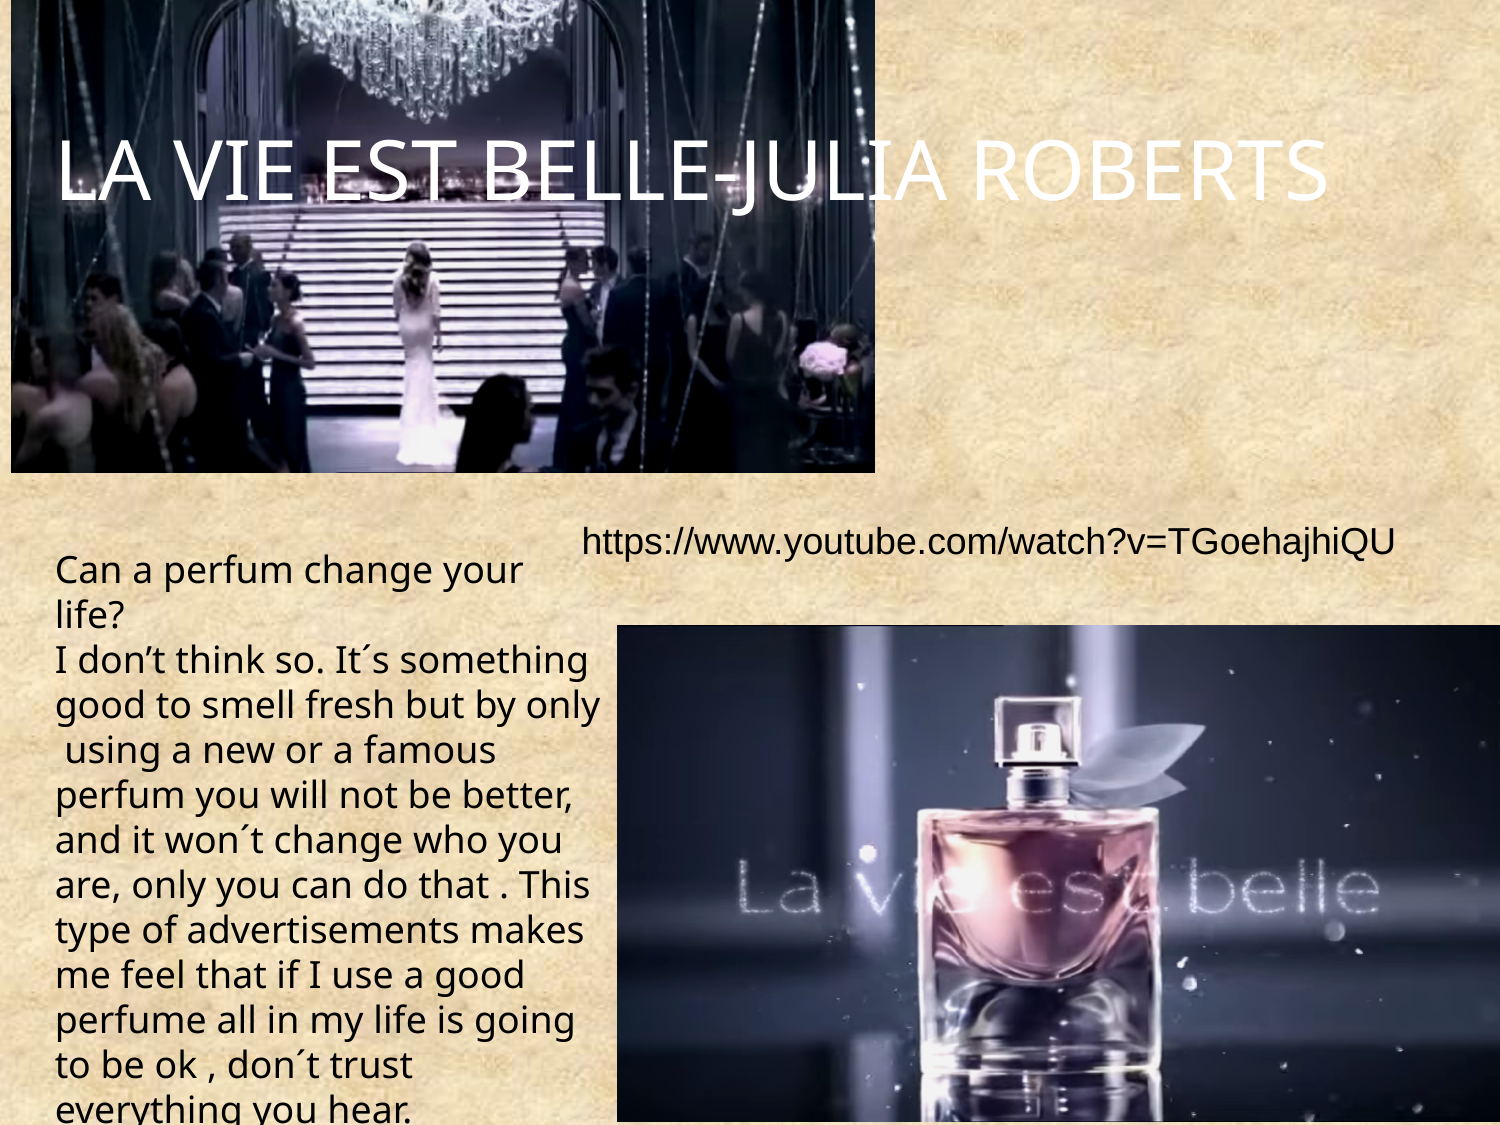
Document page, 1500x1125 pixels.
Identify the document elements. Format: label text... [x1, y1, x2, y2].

text_box https://www.youtube.com/watch?v=TGoehajhiQU [566, 509, 1500, 615]
picture [0, 0, 1500, 1125]
picture [617, 615, 1500, 1125]
text_box LA VIE EST BELLE-JULIA ROBERTS [39, 109, 1477, 225]
text_box Can a perfum change your life? I don’t think so. It´s something good to smell fresh but by only using a new or a famous perfum you will not be better, and it won´t change who you are, only you can do that . This type of advertisements makes me feel that if I use a good perfume all in my life is going to be ok , don´t trust everything you hear. [39, 493, 618, 1125]
